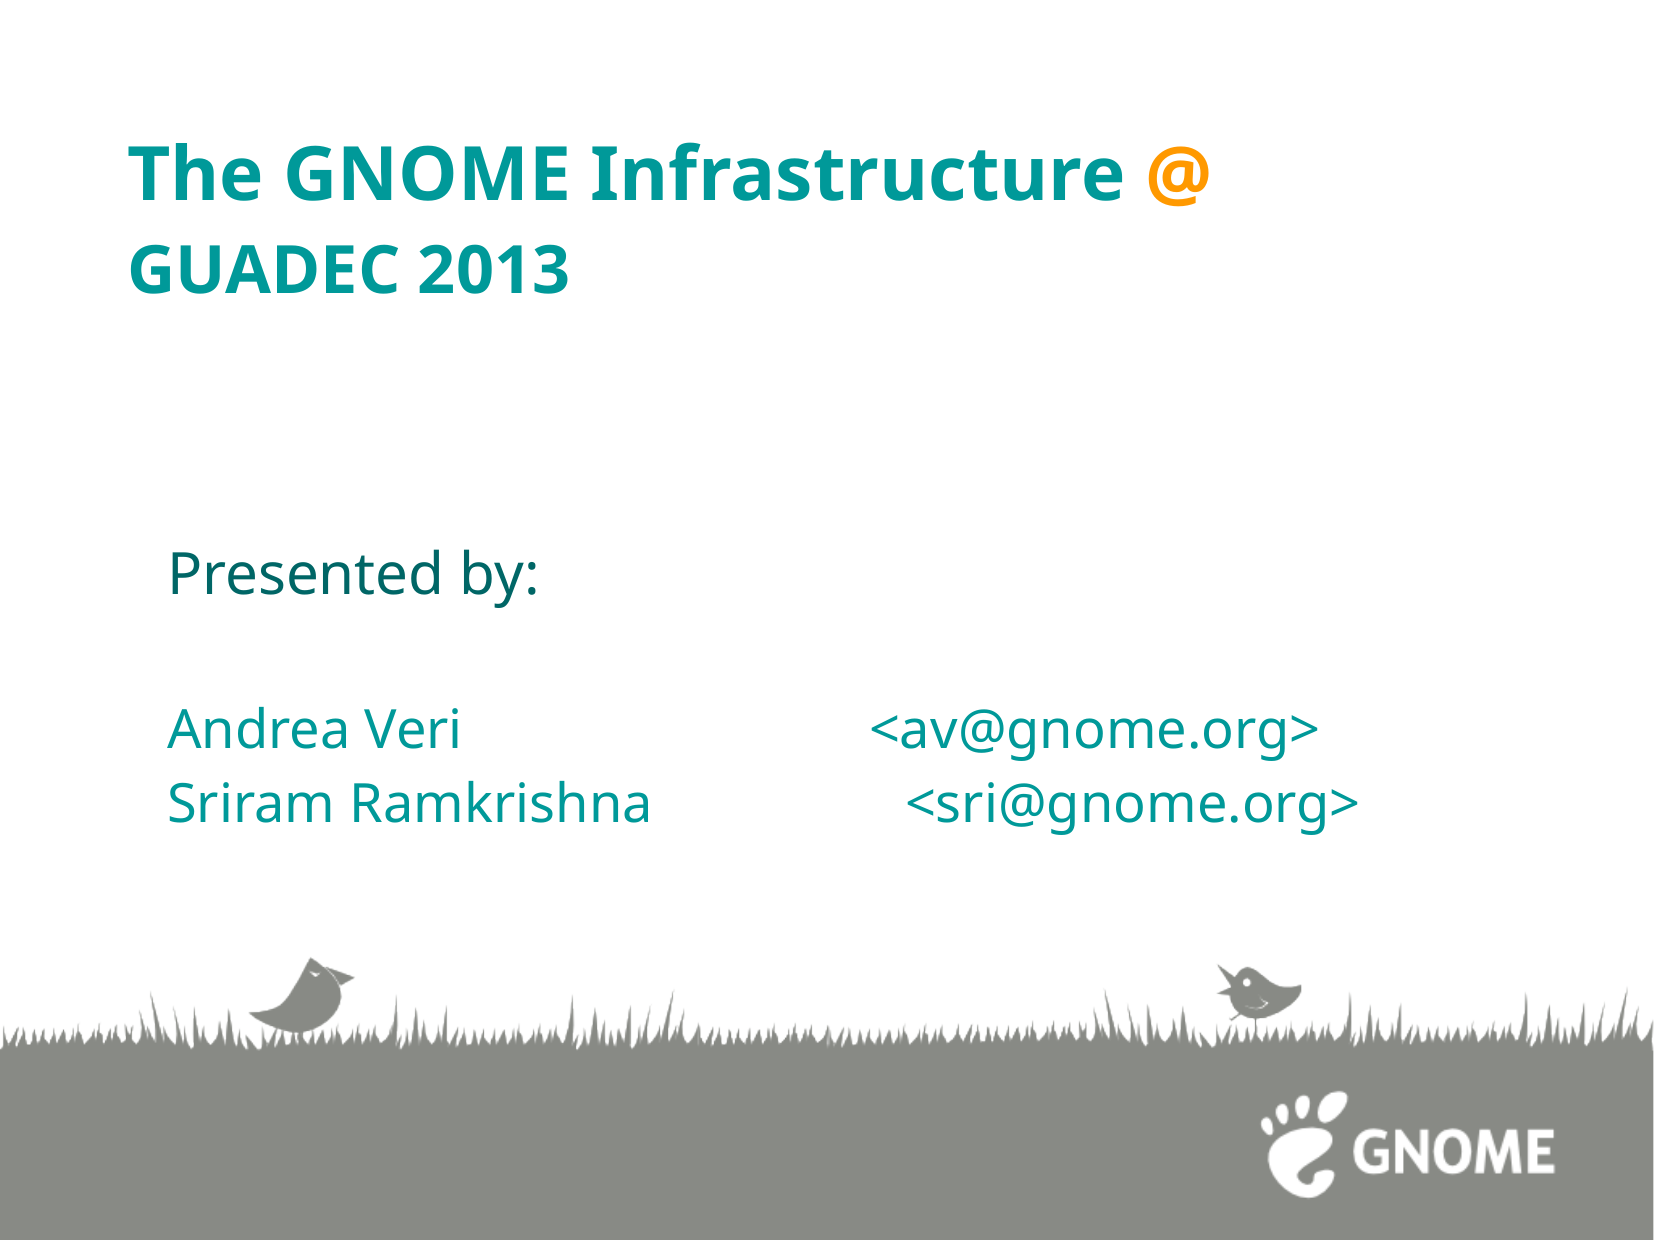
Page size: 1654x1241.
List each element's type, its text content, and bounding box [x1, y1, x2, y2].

text_box Presented by: Andrea Veri <av@gnome.org> Sriram Ramkrishna <sri@gnome.org> [112, 525, 1426, 844]
picture [0, 0, 1654, 1241]
text_box The GNOME Infrastructure @ GUADEC 2013 [112, 112, 1276, 318]
